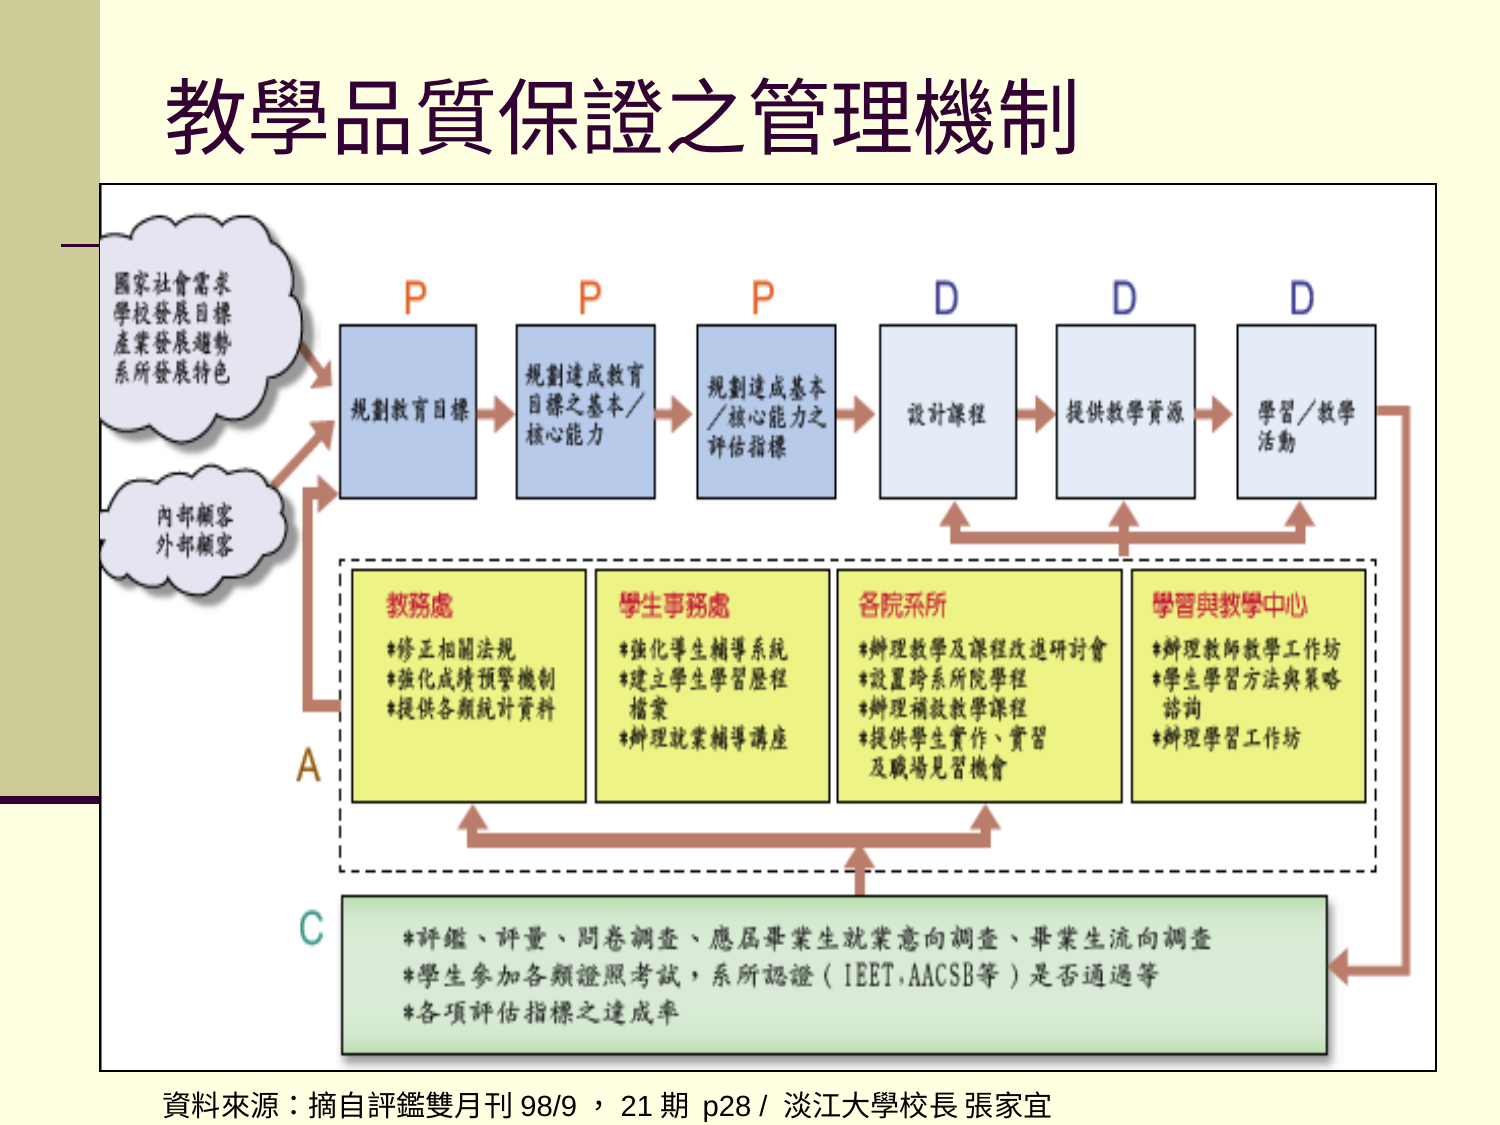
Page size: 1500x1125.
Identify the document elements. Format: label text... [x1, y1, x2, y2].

picture [100, 184, 1436, 1071]
text_box 資料來源：摘自評鑑雙月刊98/9，21期 p28 / 淡江大學校長 張家宜 [147, 1079, 1199, 1125]
title 教學品質保證之管理機制 [150, 45, 1426, 183]
